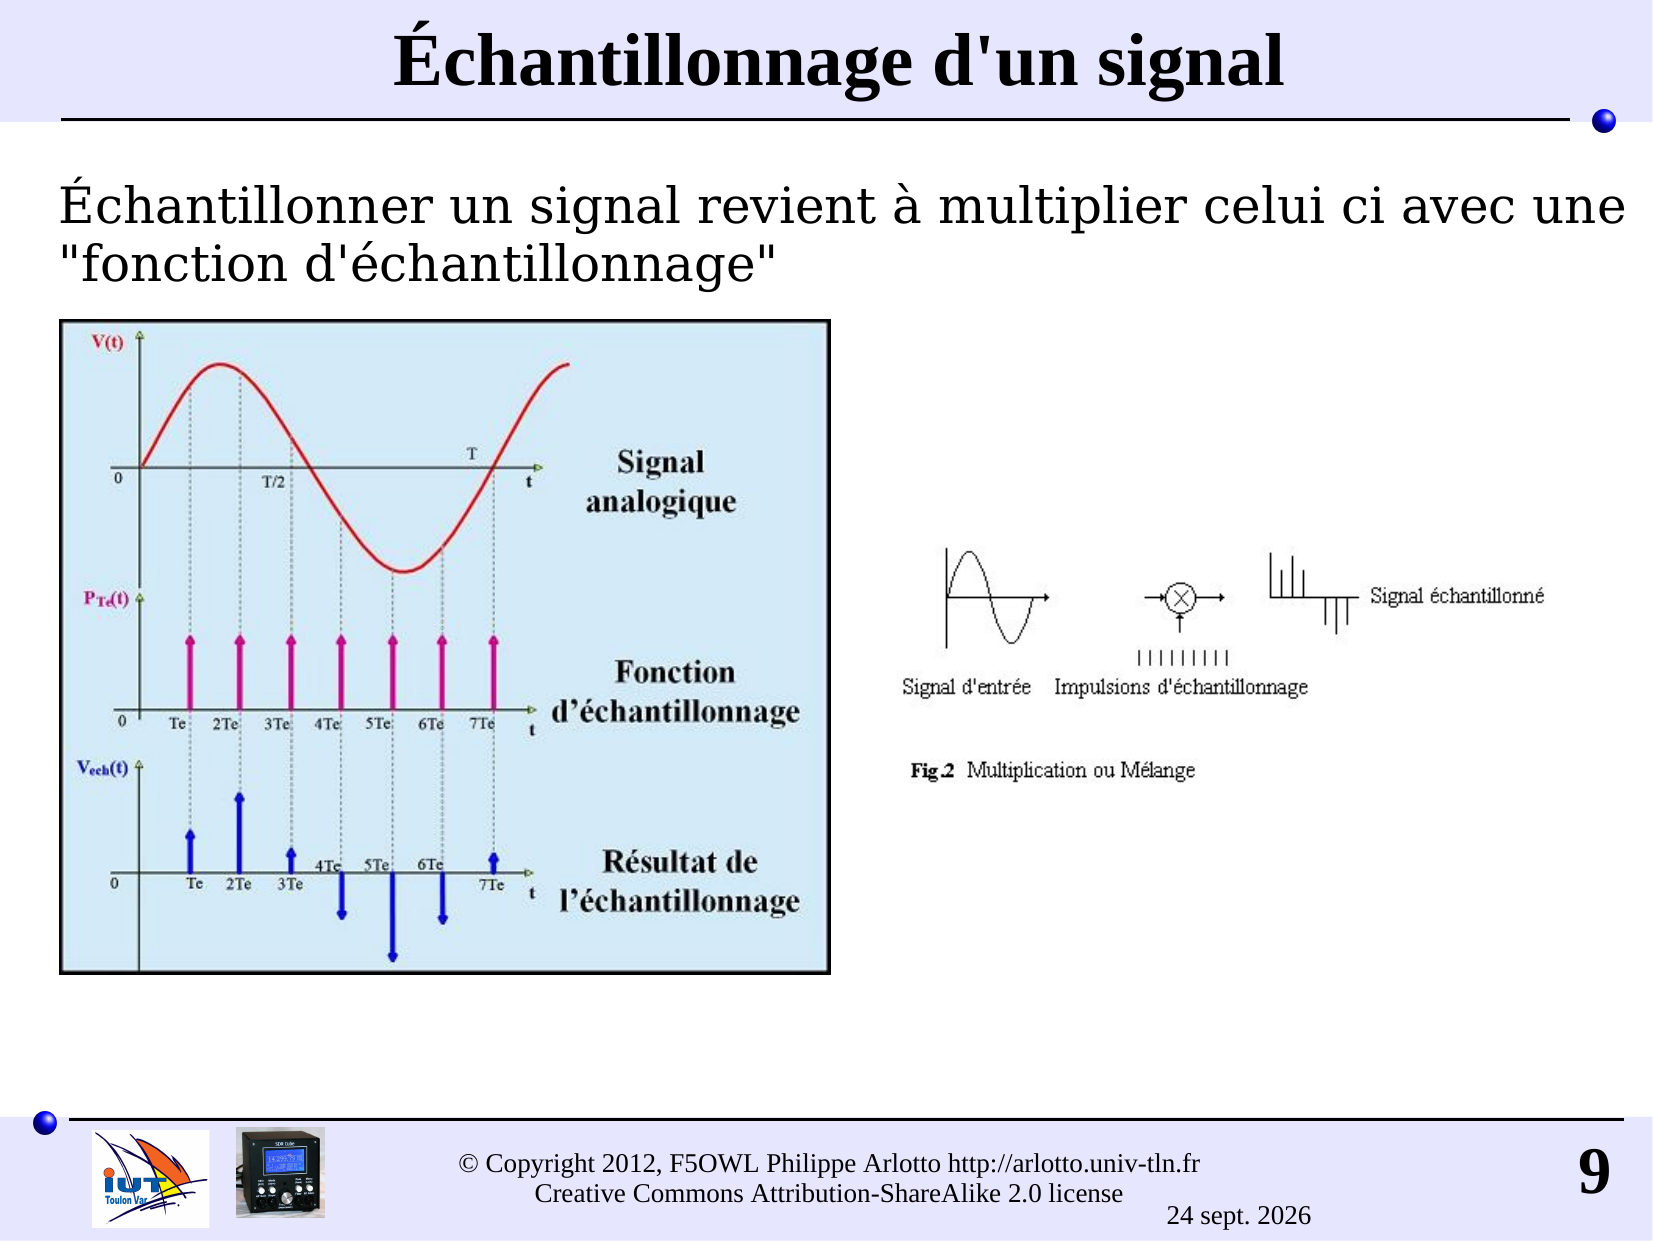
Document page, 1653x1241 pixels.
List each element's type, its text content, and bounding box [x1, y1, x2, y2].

text_box Échantillonner un signal revient à multiplier celui ci avec une "fonction d'échantillonnage" [59, 177, 1644, 294]
picture [236, 1127, 325, 1218]
picture [885, 520, 1555, 798]
picture [59, 319, 831, 975]
title Échantillonnage d'un signal [95, 11, 1585, 110]
